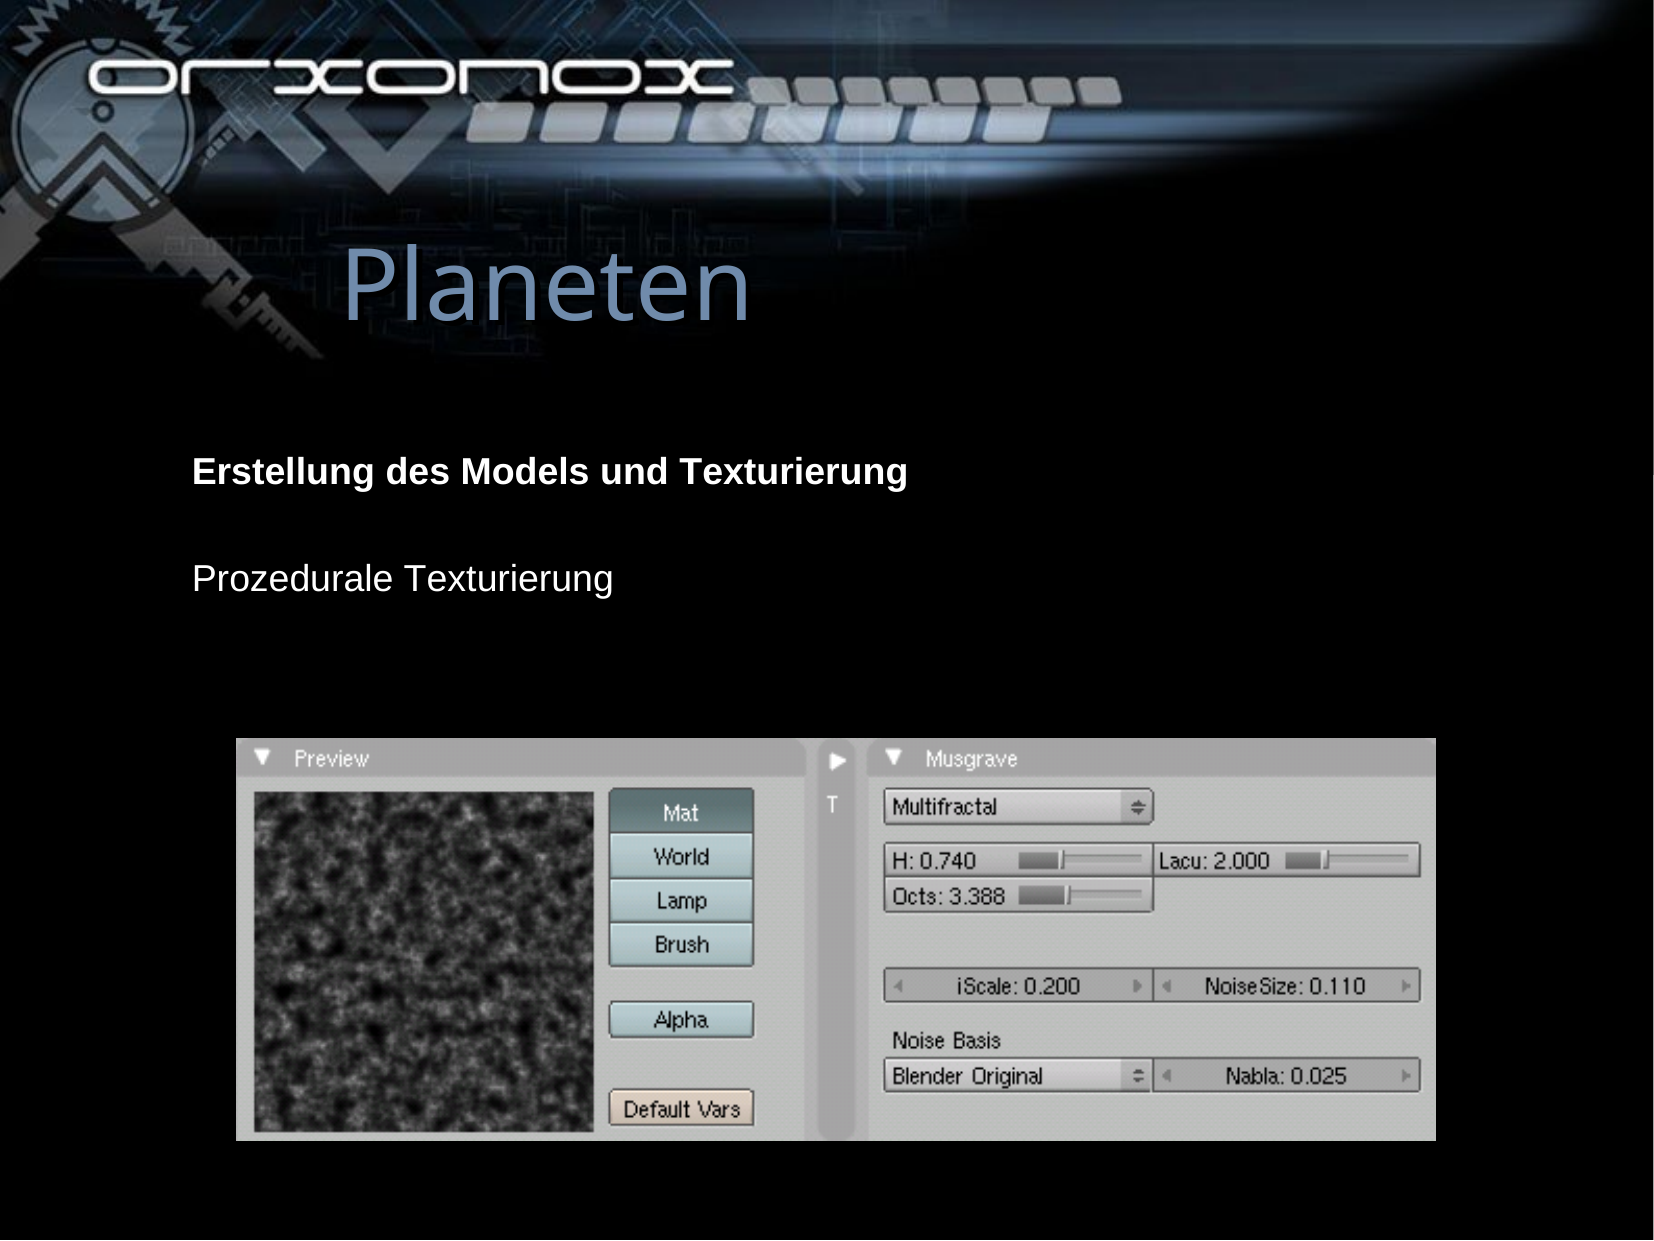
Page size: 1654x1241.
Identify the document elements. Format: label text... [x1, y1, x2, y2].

picture [0, 0, 1654, 475]
picture [236, 738, 1436, 1141]
text_box Erstellung des Models und Texturierung Prozedurale Texturierung [177, 442, 1329, 673]
text_box Planeten [324, 205, 1300, 337]
